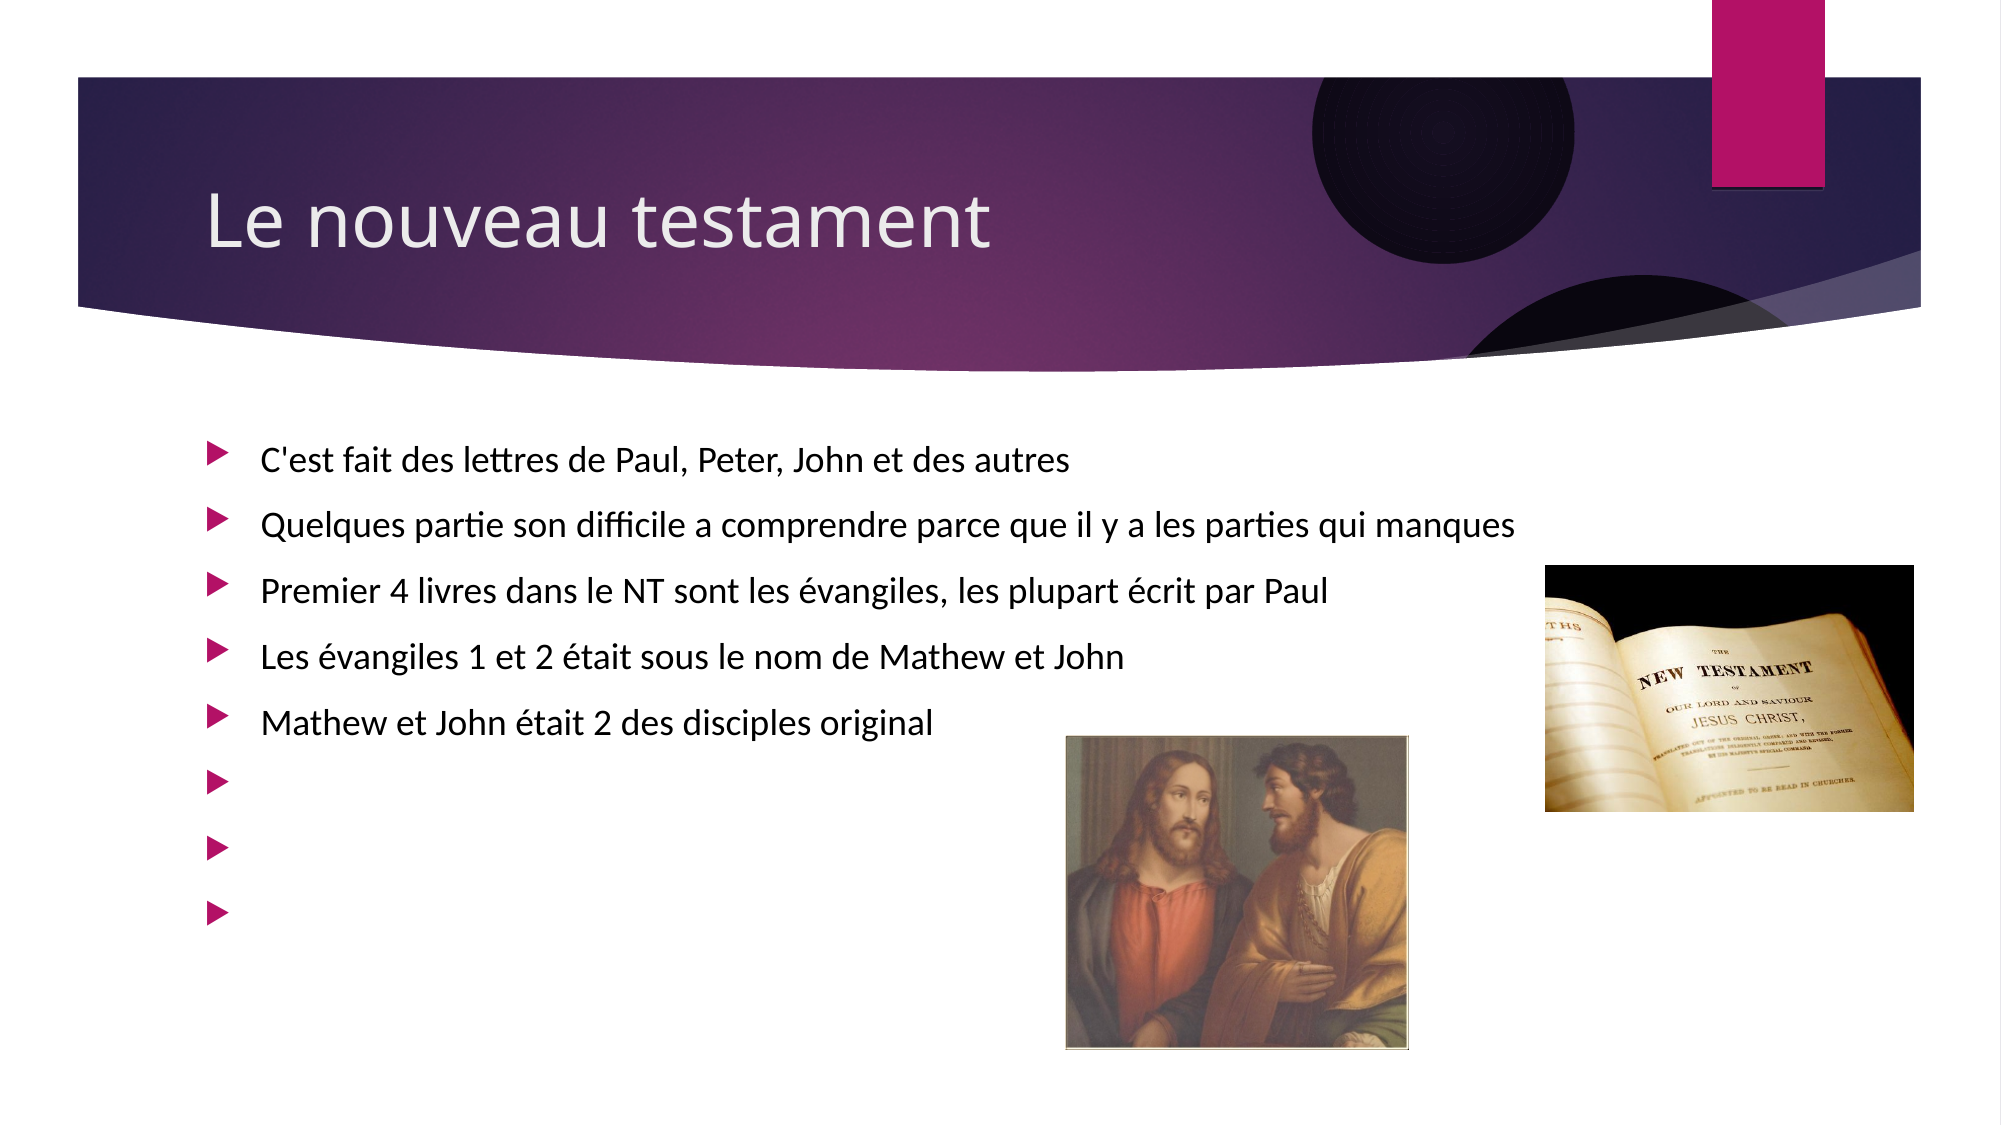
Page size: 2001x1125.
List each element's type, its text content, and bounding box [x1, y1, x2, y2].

picture [1065, 735, 1409, 1050]
title Le nouveau testament [189, 159, 1627, 276]
picture [1545, 565, 1914, 812]
list C'est fait des lettres de Paul, Peter, John et des autres Quelques partie son difficile a comprendre parce que il y a les parties qui manques Premier 4 livres dans le NT sont les évangiles, les plupart écrit par Paul Les évangiles 1 et 2 était sous le nom de Mathew et John Mathew et John était 2 des disciples original [189, 427, 1638, 988]
